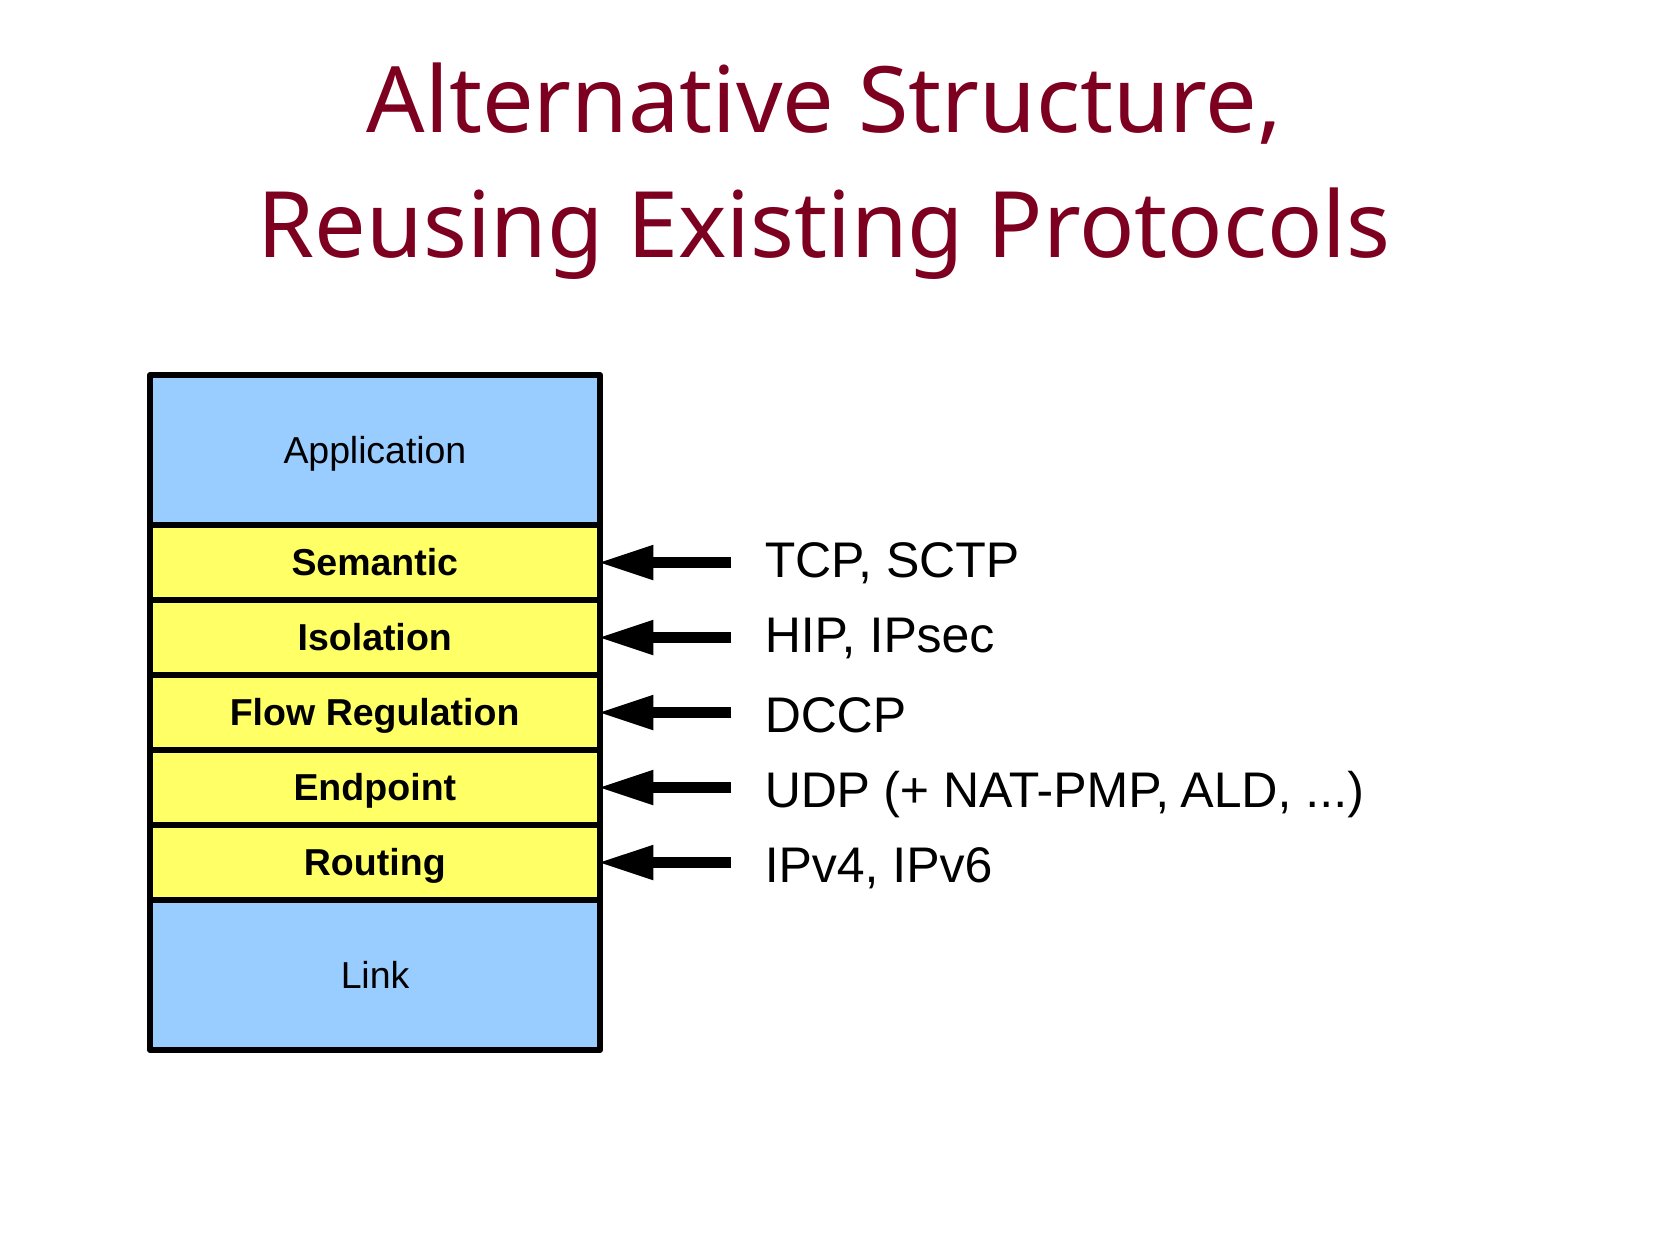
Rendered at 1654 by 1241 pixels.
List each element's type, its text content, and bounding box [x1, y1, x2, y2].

text_box HIP, IPsec [750, 600, 1576, 671]
text_box DCCP [750, 679, 1576, 751]
text_box Semantic [150, 525, 601, 600]
text_box Flow Regulation [150, 676, 601, 750]
text_box Endpoint [150, 750, 601, 825]
text_box Application [150, 375, 601, 525]
title Alternative Structure, Reusing Existing Protocols [75, 18, 1576, 301]
text_box Routing [150, 825, 601, 901]
text_box TCP, SCTP [750, 525, 1576, 596]
text_box Link [150, 901, 601, 1051]
text_box UDP (+ NAT-PMP, ALD, ...) [750, 754, 1576, 826]
text_box IPv4, IPv6 [750, 829, 1576, 901]
text_box Isolation [150, 600, 601, 676]
